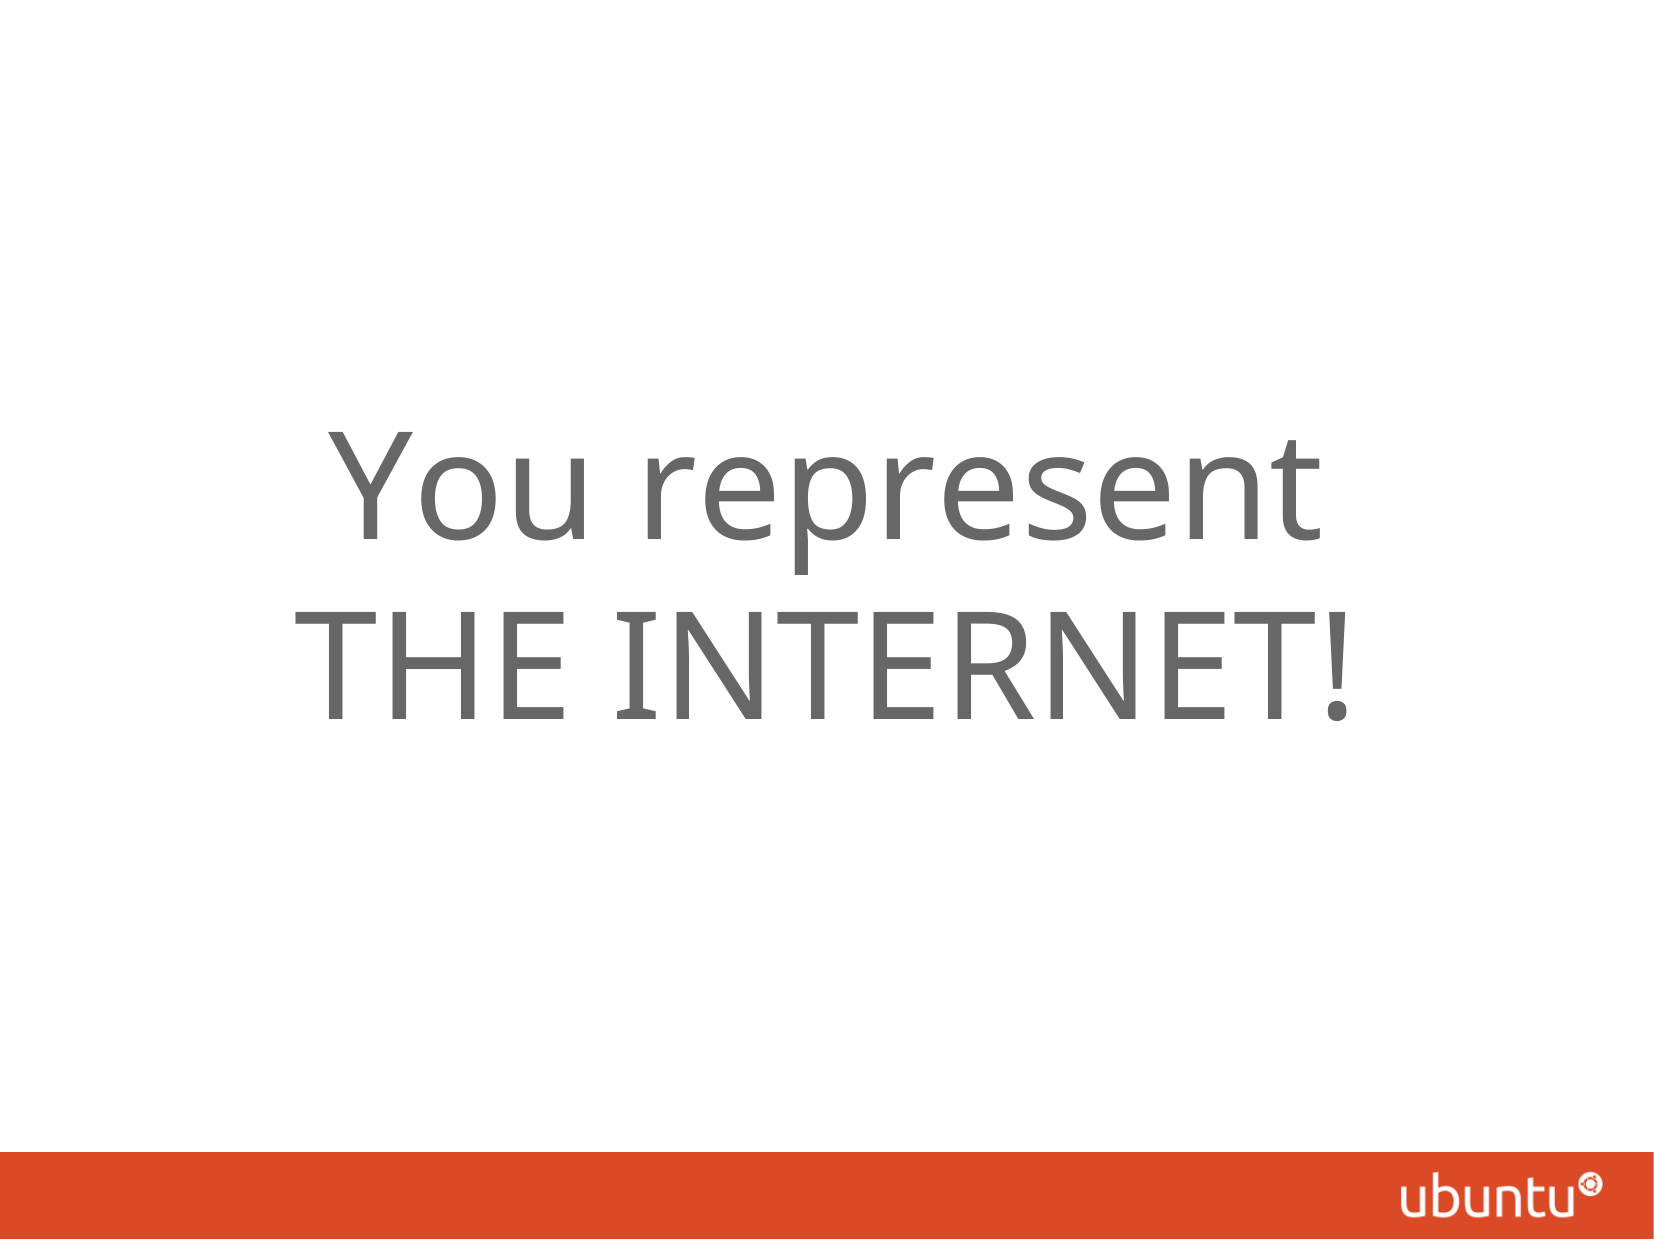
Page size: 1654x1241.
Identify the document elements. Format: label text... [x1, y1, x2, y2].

picture [0, 1152, 1654, 1239]
subtitle You represent THE INTERNET! [0, 14, 1654, 1126]
